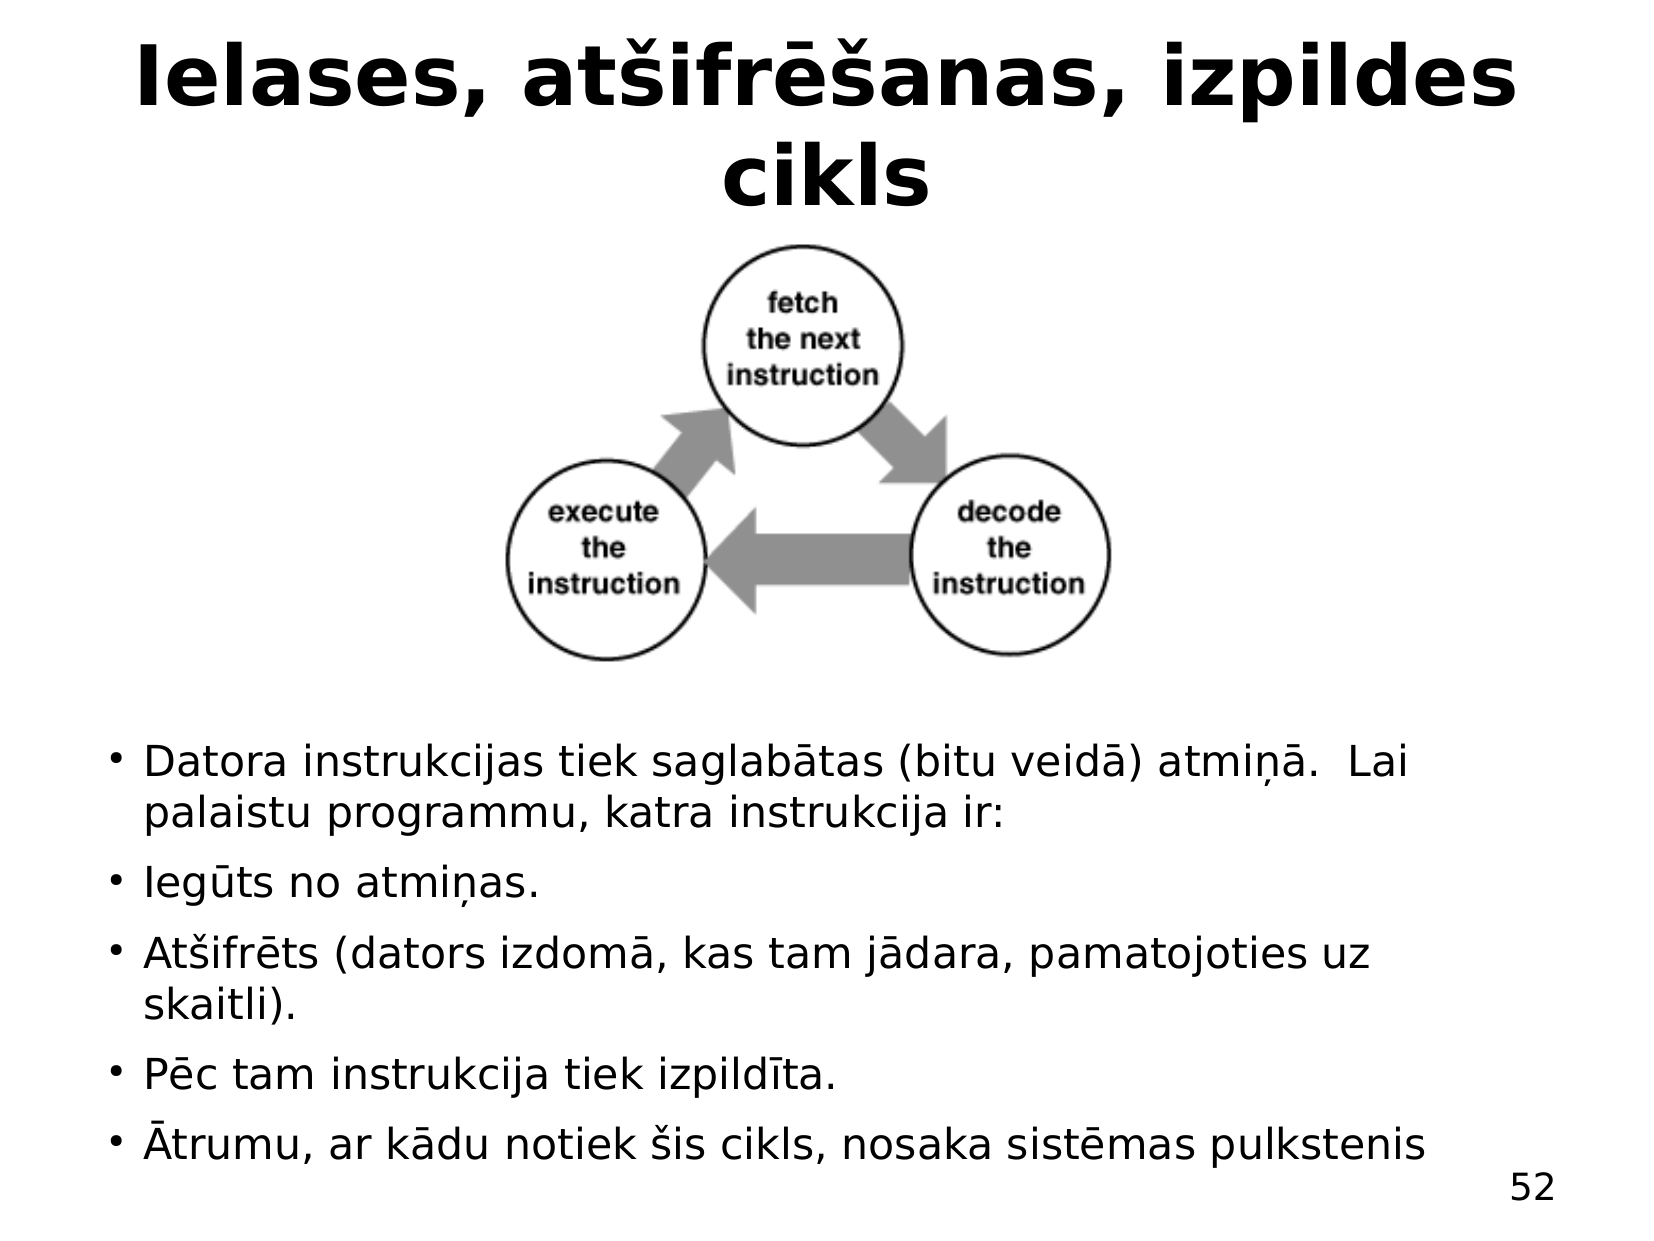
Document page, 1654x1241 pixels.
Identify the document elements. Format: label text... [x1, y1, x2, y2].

list Datora instrukcijas tiek saglabātas (bitu veidā) atmiņā. Lai palaistu programmu, katra instrukcija ir: Iegūts no atmiņas. Atšifrēts (dators izdomā, kas tam jādara, pamatojoties uz skaitli). Pēc tam instrukcija tiek izpildīta. Ātrumu, ar kādu notiek šis cikls, nosaka sistēmas pulkstenis [82, 726, 1538, 1185]
picture [466, 224, 1154, 683]
title Ielases, atšifrēšanas, izpildes cikls [82, 49, 1571, 196]
